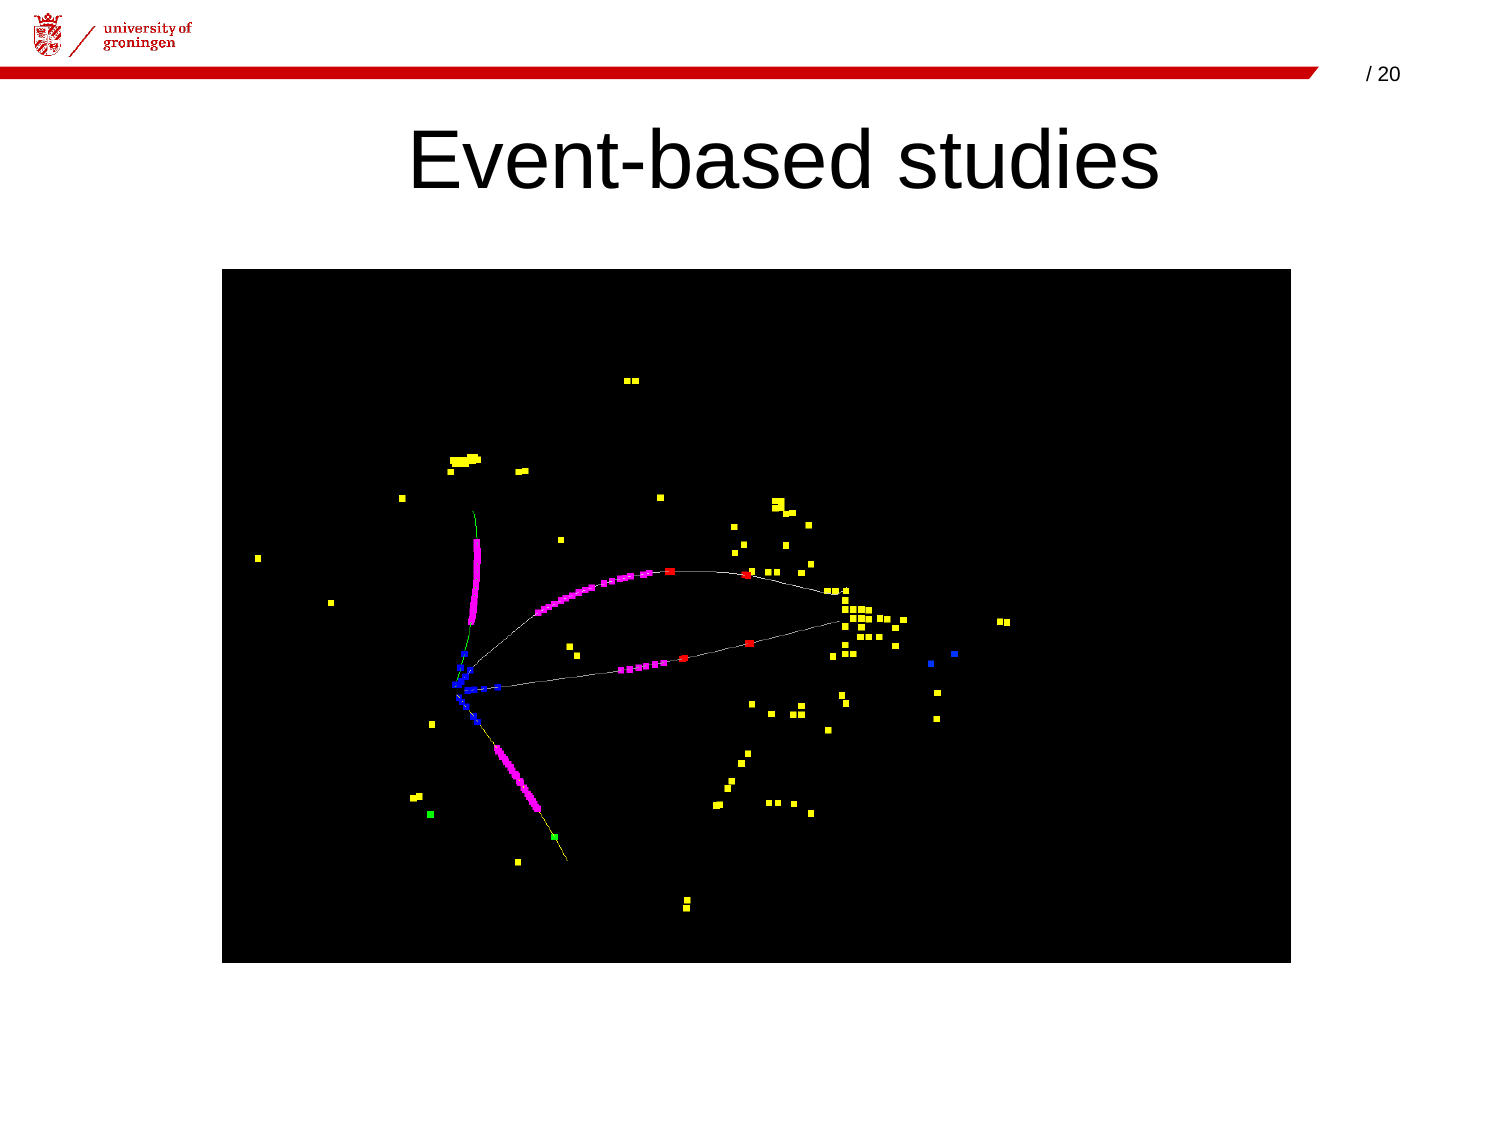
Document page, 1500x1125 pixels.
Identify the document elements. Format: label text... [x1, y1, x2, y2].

title Event-based studies [0, 89, 1476, 220]
text_box / 1 [1351, 55, 1487, 94]
picture [34, 13, 192, 57]
picture [222, 269, 1291, 963]
